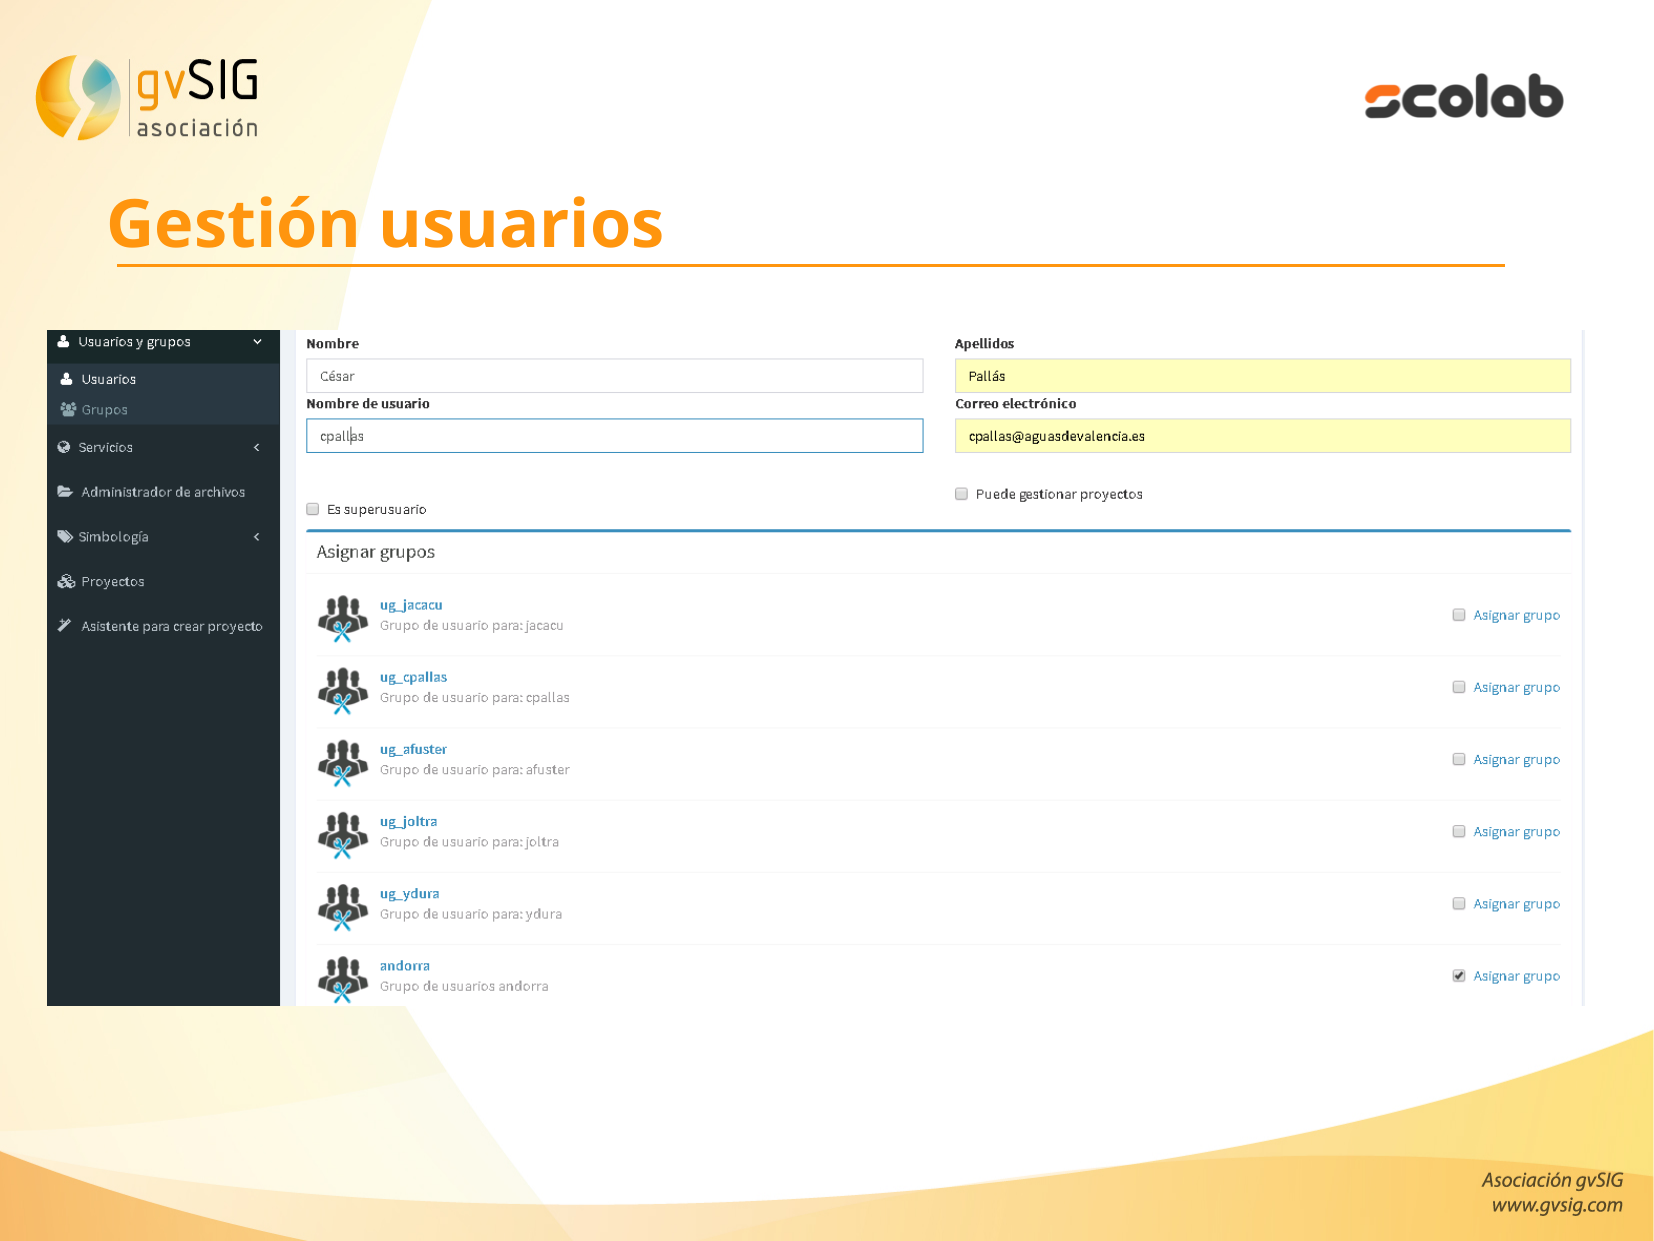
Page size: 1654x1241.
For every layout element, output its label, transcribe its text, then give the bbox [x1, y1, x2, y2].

picture [0, 0, 1654, 1241]
title Gestión usuarios [106, 117, 1595, 325]
